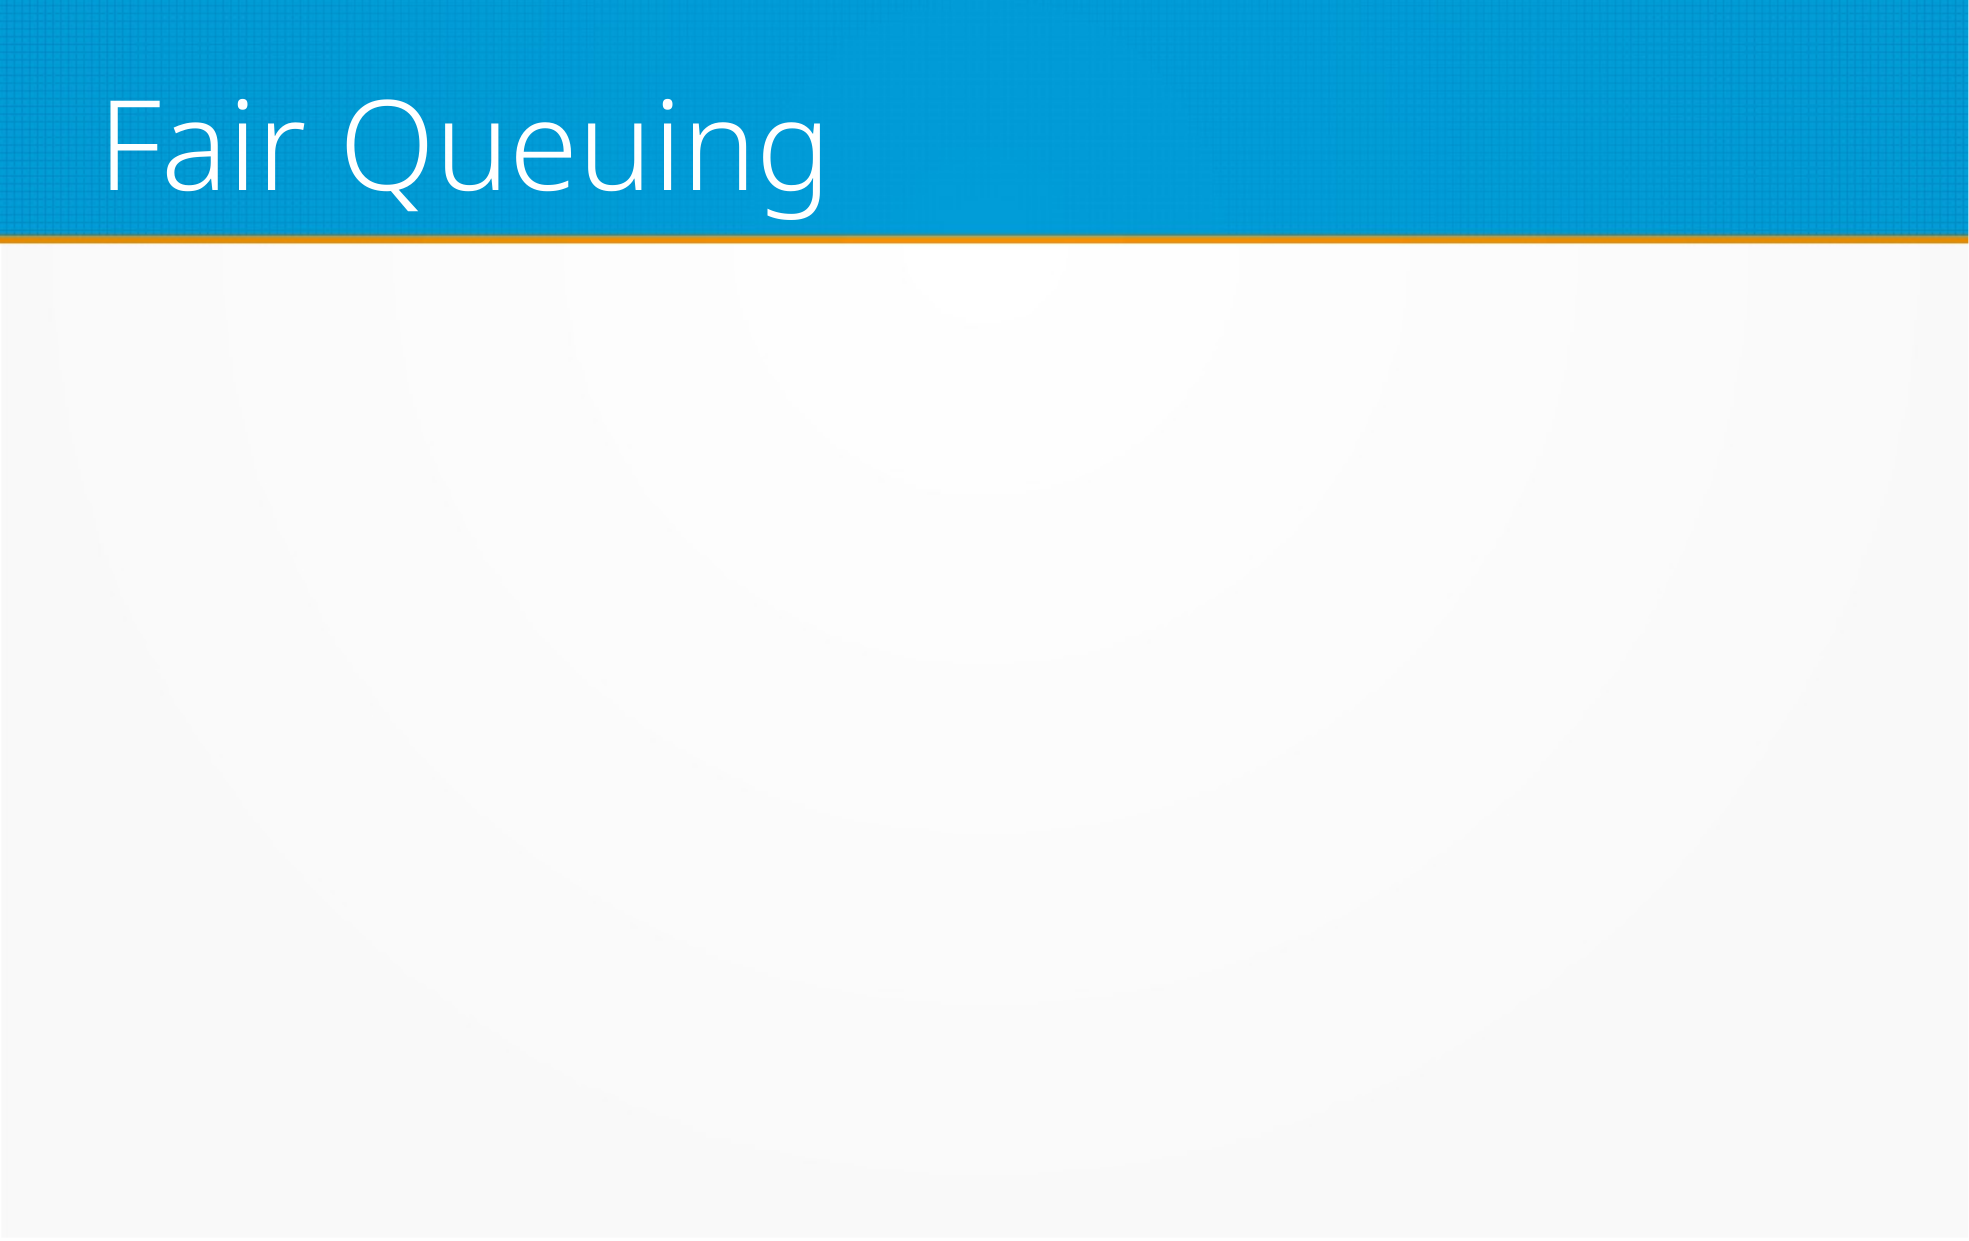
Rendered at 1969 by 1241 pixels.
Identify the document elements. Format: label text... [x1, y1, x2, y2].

picture [0, 233, 1969, 1241]
title Fair Queuing [98, 19, 1870, 227]
